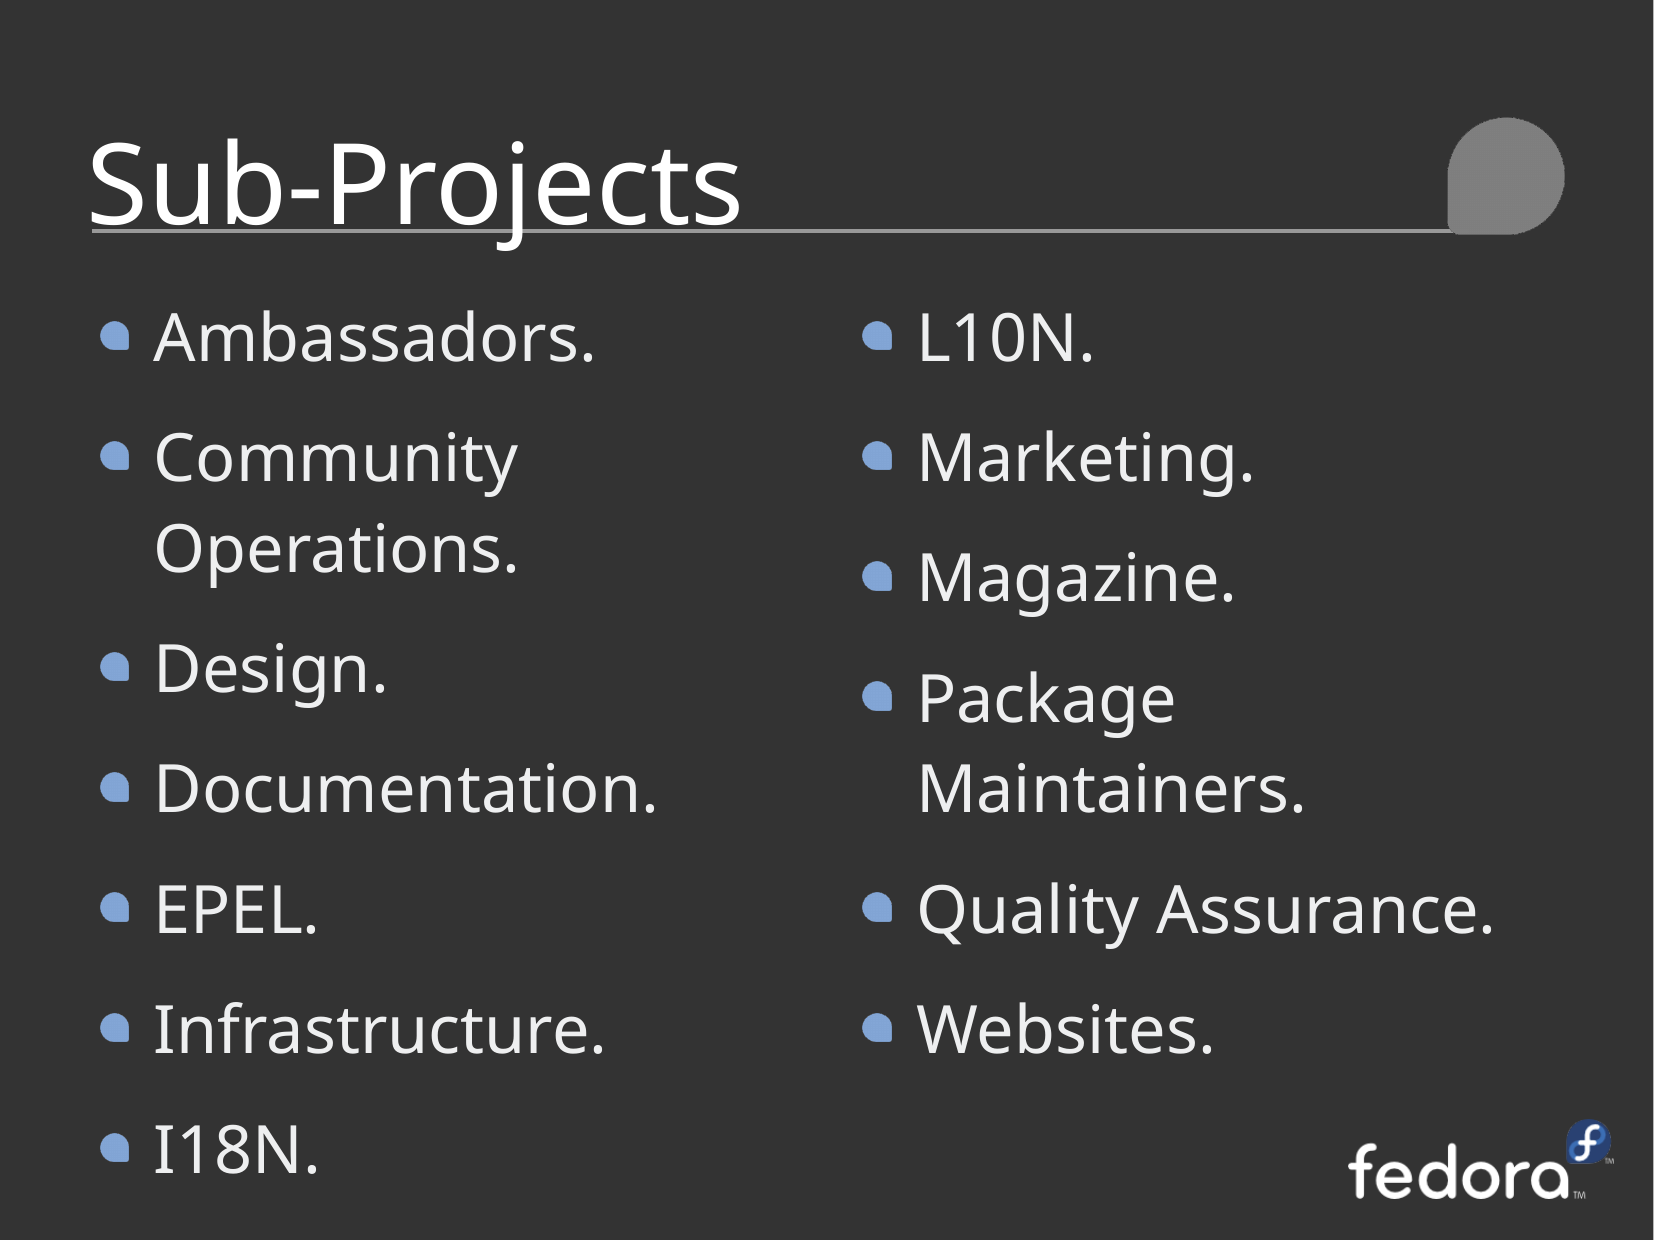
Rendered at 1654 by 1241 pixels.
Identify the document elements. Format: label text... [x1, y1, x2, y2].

title Sub-Projects [86, 111, 1575, 250]
list L10N. Marketing. Magazine. Package Maintainers. Quality Assurance. Websites. [845, 290, 1572, 1073]
list Ambassadors. Community Operations. Design. Documentation. EPEL. Infrastructure. I18N. [82, 290, 809, 1194]
picture [1348, 1119, 1614, 1199]
